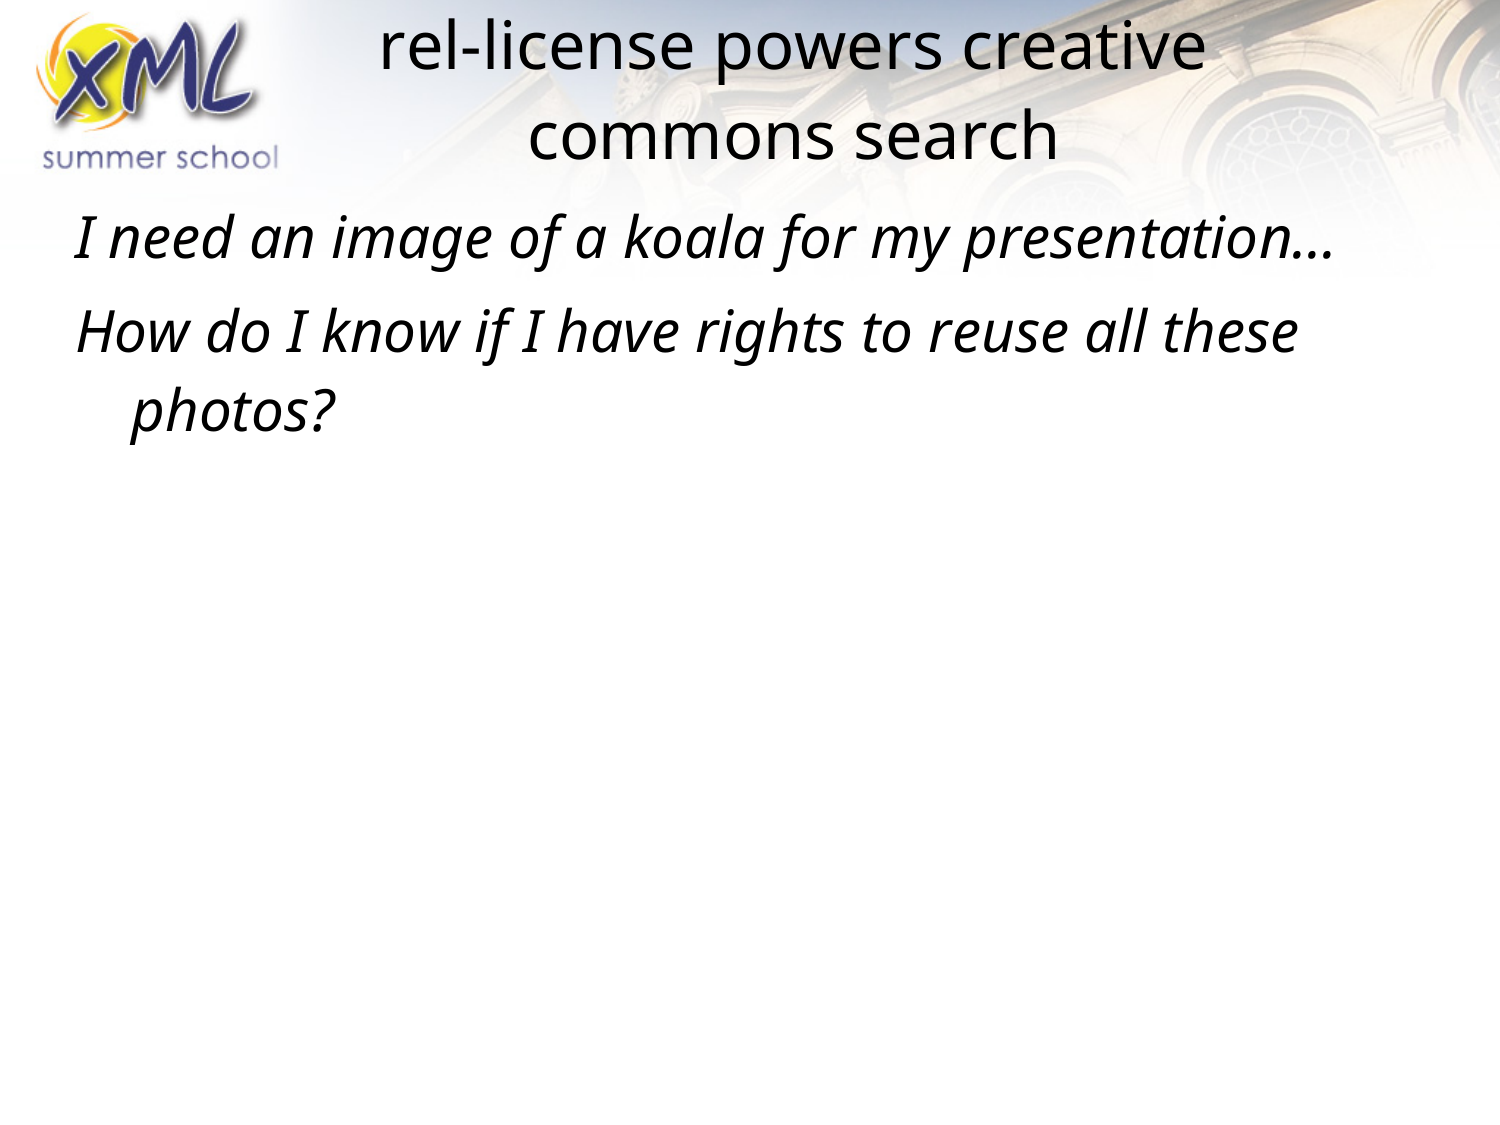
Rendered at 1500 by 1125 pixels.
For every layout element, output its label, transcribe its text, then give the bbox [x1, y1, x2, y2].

title rel-license powers creative commons search [281, 8, 1306, 170]
picture [0, 0, 1500, 1125]
list I need an image of a koala for my presentation... How do I know if I have rights to reuse all these photos? [75, 195, 1426, 991]
